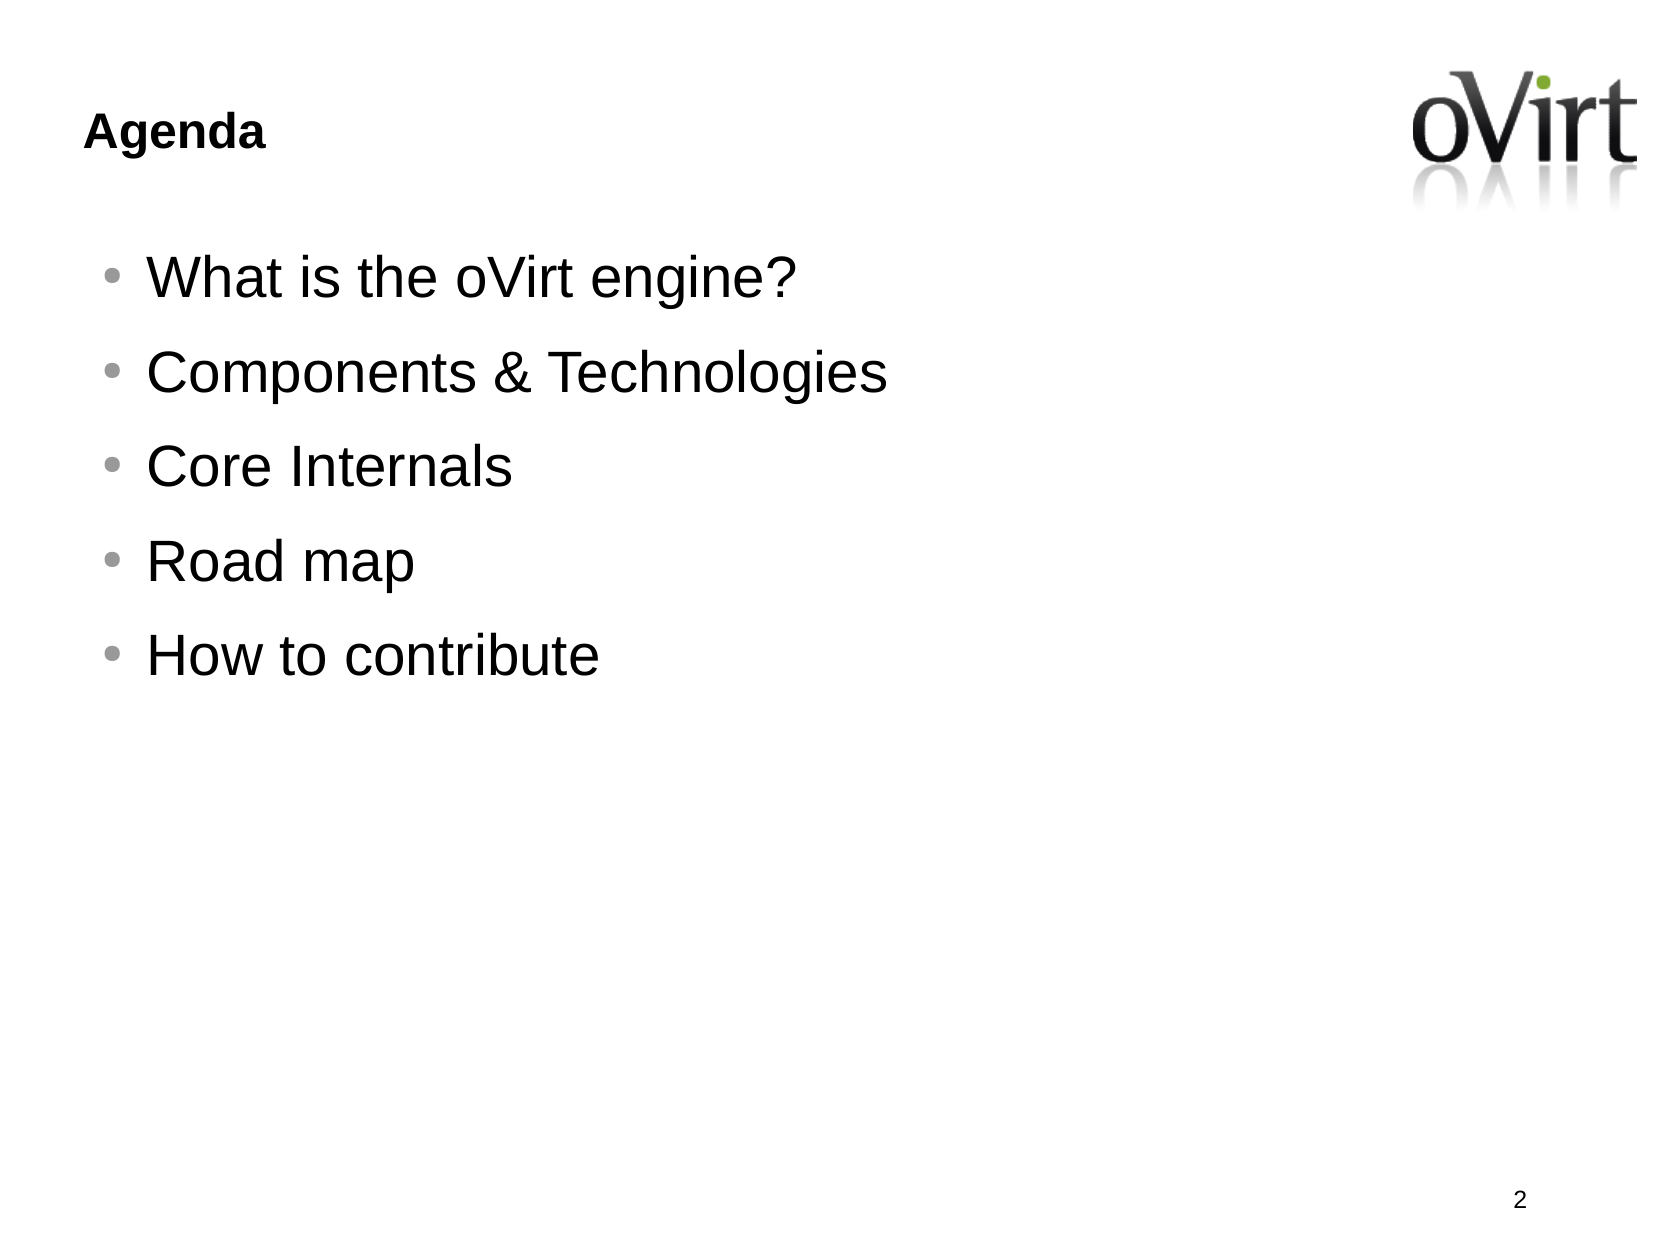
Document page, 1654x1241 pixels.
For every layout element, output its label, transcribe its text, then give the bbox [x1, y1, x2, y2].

list What is the oVirt engine? Components & Technologies Core Internals Road map How to contribute [86, 244, 1576, 1039]
picture [1413, 63, 1637, 212]
title Agenda [82, 27, 1303, 235]
